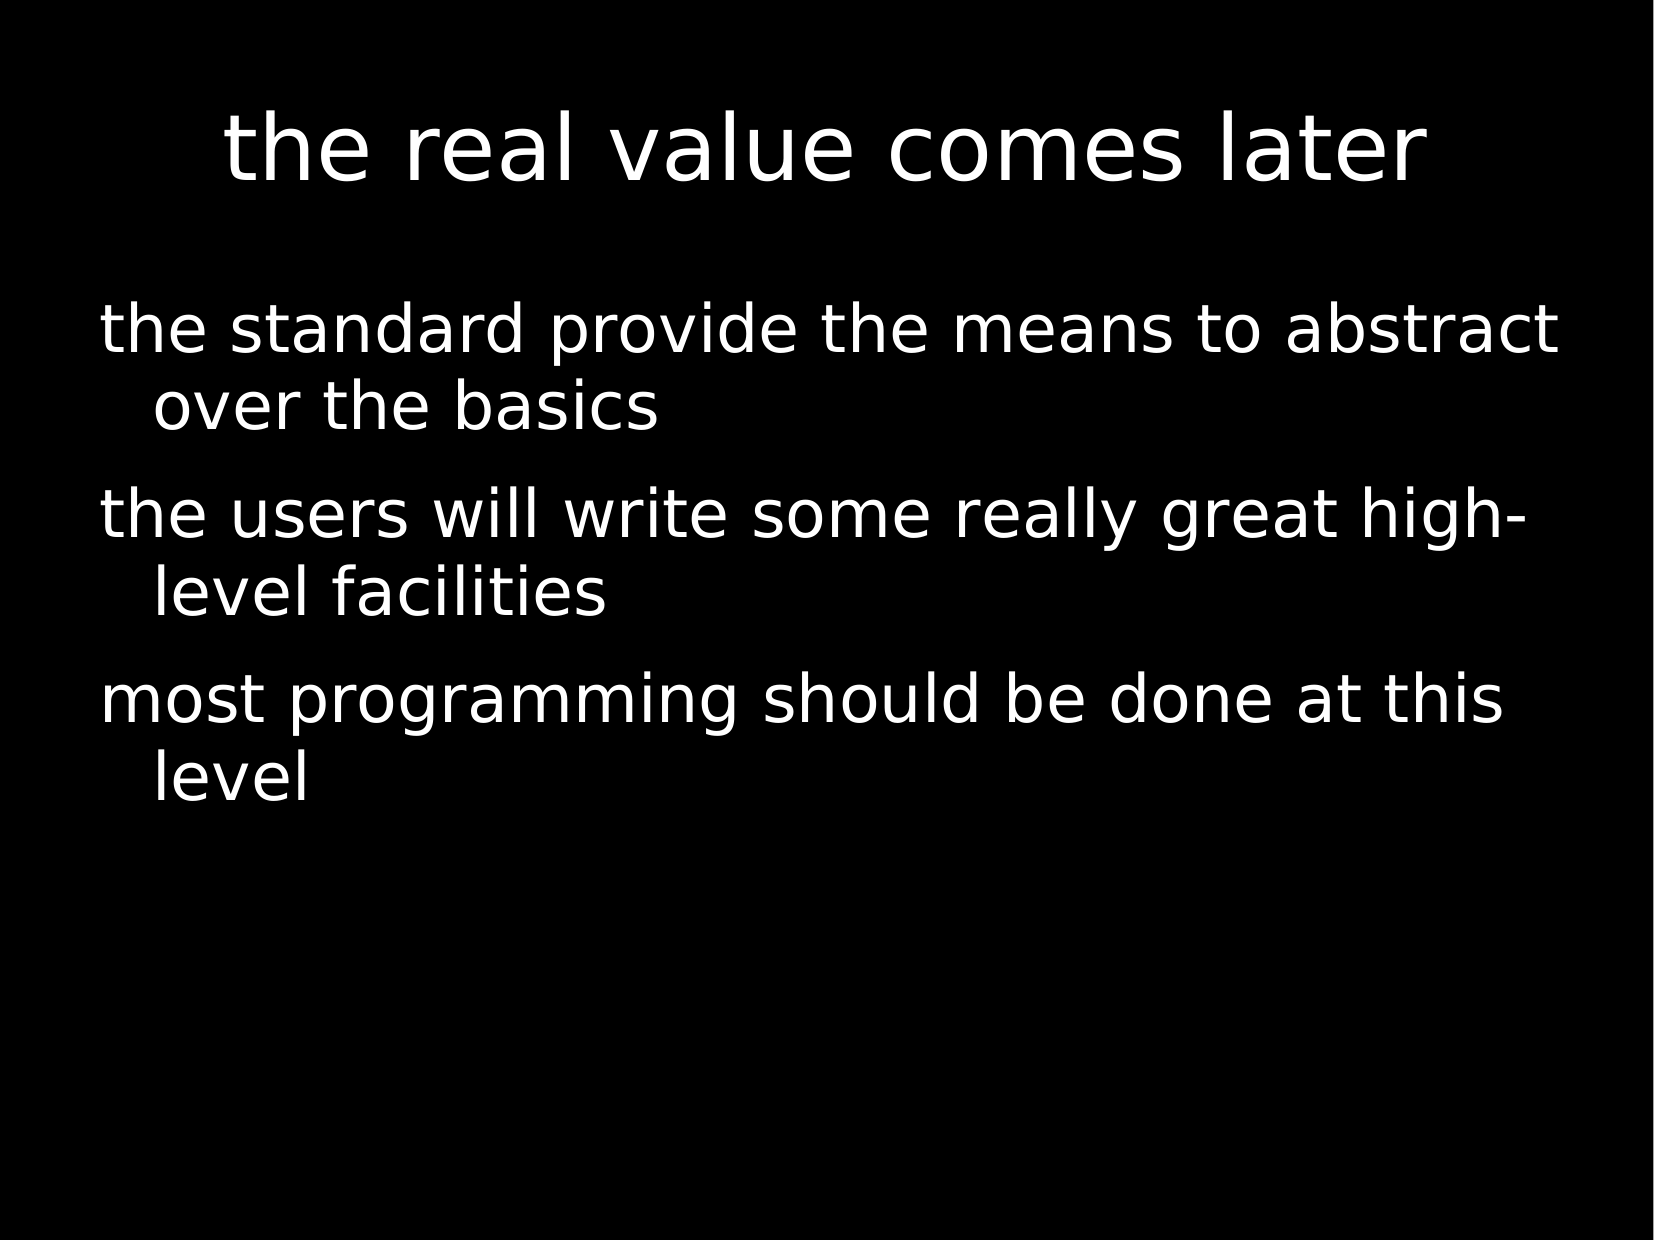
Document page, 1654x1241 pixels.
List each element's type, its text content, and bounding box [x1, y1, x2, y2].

list the standard provide the means to abstract over the basics the users will write some really great high-level facilities most programming should be done at this level [82, 290, 1570, 1109]
title the real value comes later [82, 46, 1570, 259]
